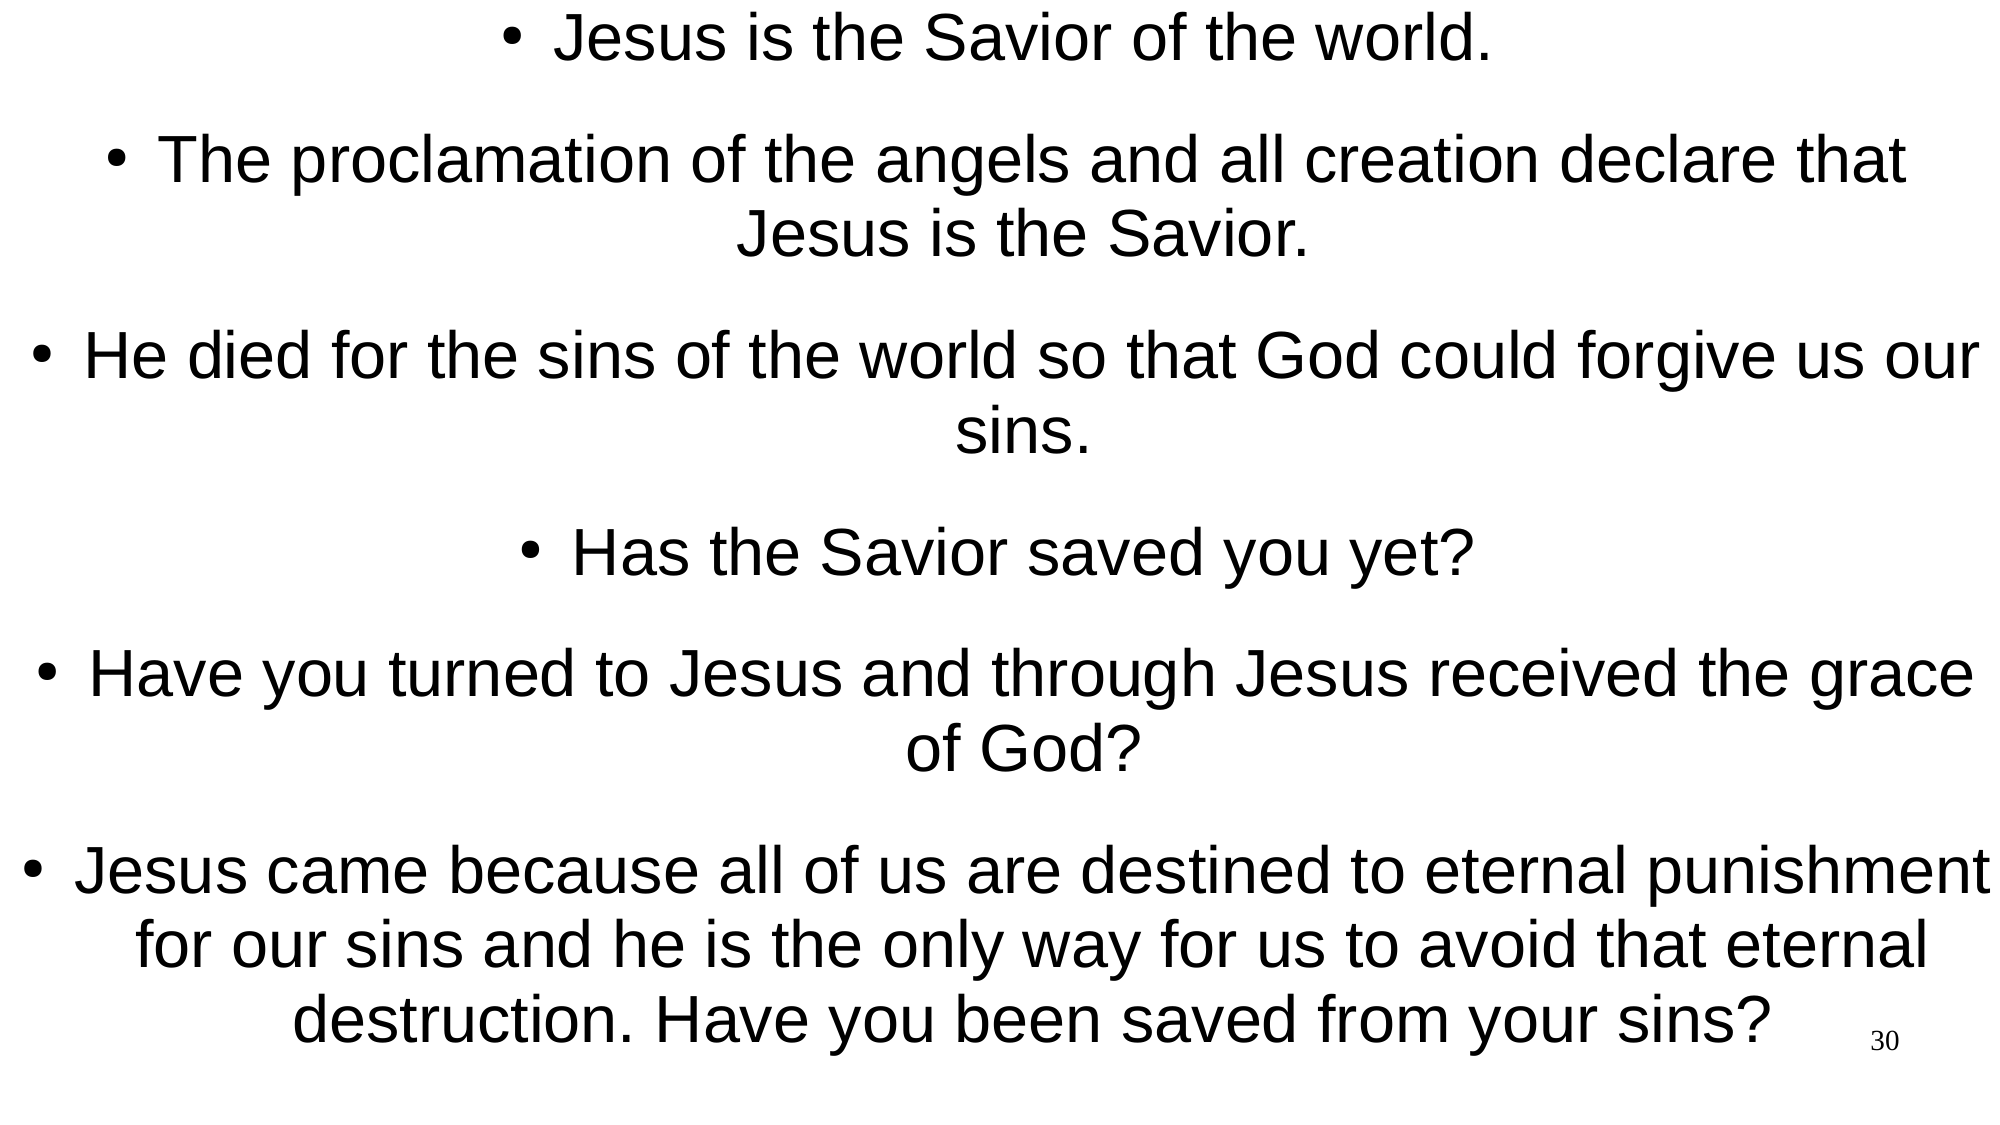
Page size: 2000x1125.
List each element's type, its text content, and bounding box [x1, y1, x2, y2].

list Jesus is the Savior of the world. The proclamation of the angels and all creation declare that Jesus is the Savior. He died for the sins of the world so that God could forgive us our sins. Has the Savior saved you yet? Have you turned to Jesus and through Jesus received the grace of God? Jesus came because all of us are destined to eternal punishment for our sins and he is the only way for us to avoid that eternal destruction. Have you been saved from your sins? [0, 0, 1996, 1123]
